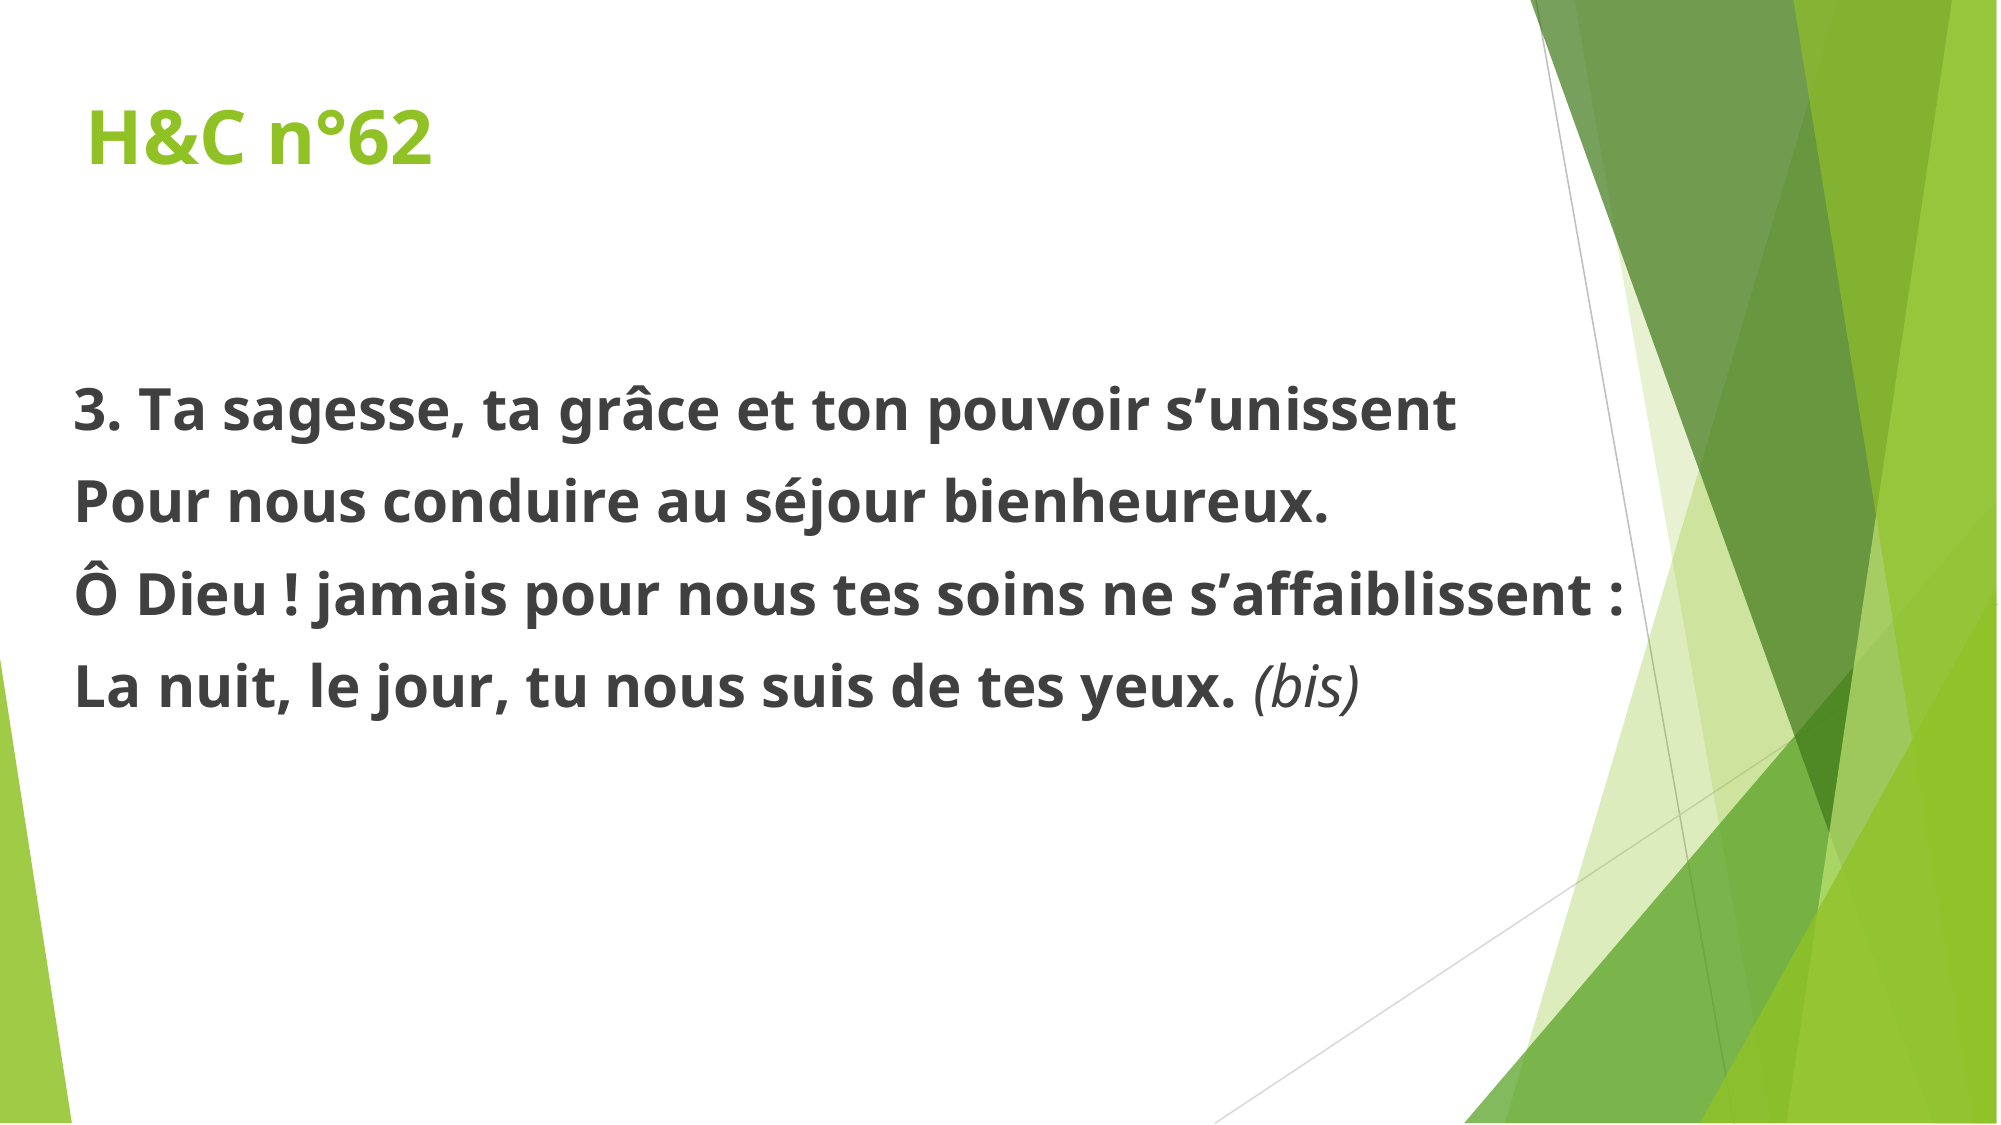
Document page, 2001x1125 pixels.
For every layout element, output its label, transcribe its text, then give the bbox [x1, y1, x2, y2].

text_box 3. Ta sagesse, ta grâce et ton pouvoir s’unissent Pour nous conduire au séjour bienheureux. Ô Dieu ! jamais pour nous tes soins ne s’affaiblissent : La nuit, le jour, tu nous suis de tes yeux. (bis) [59, 354, 1985, 1075]
text_box H&C n°62 [70, 82, 497, 189]
